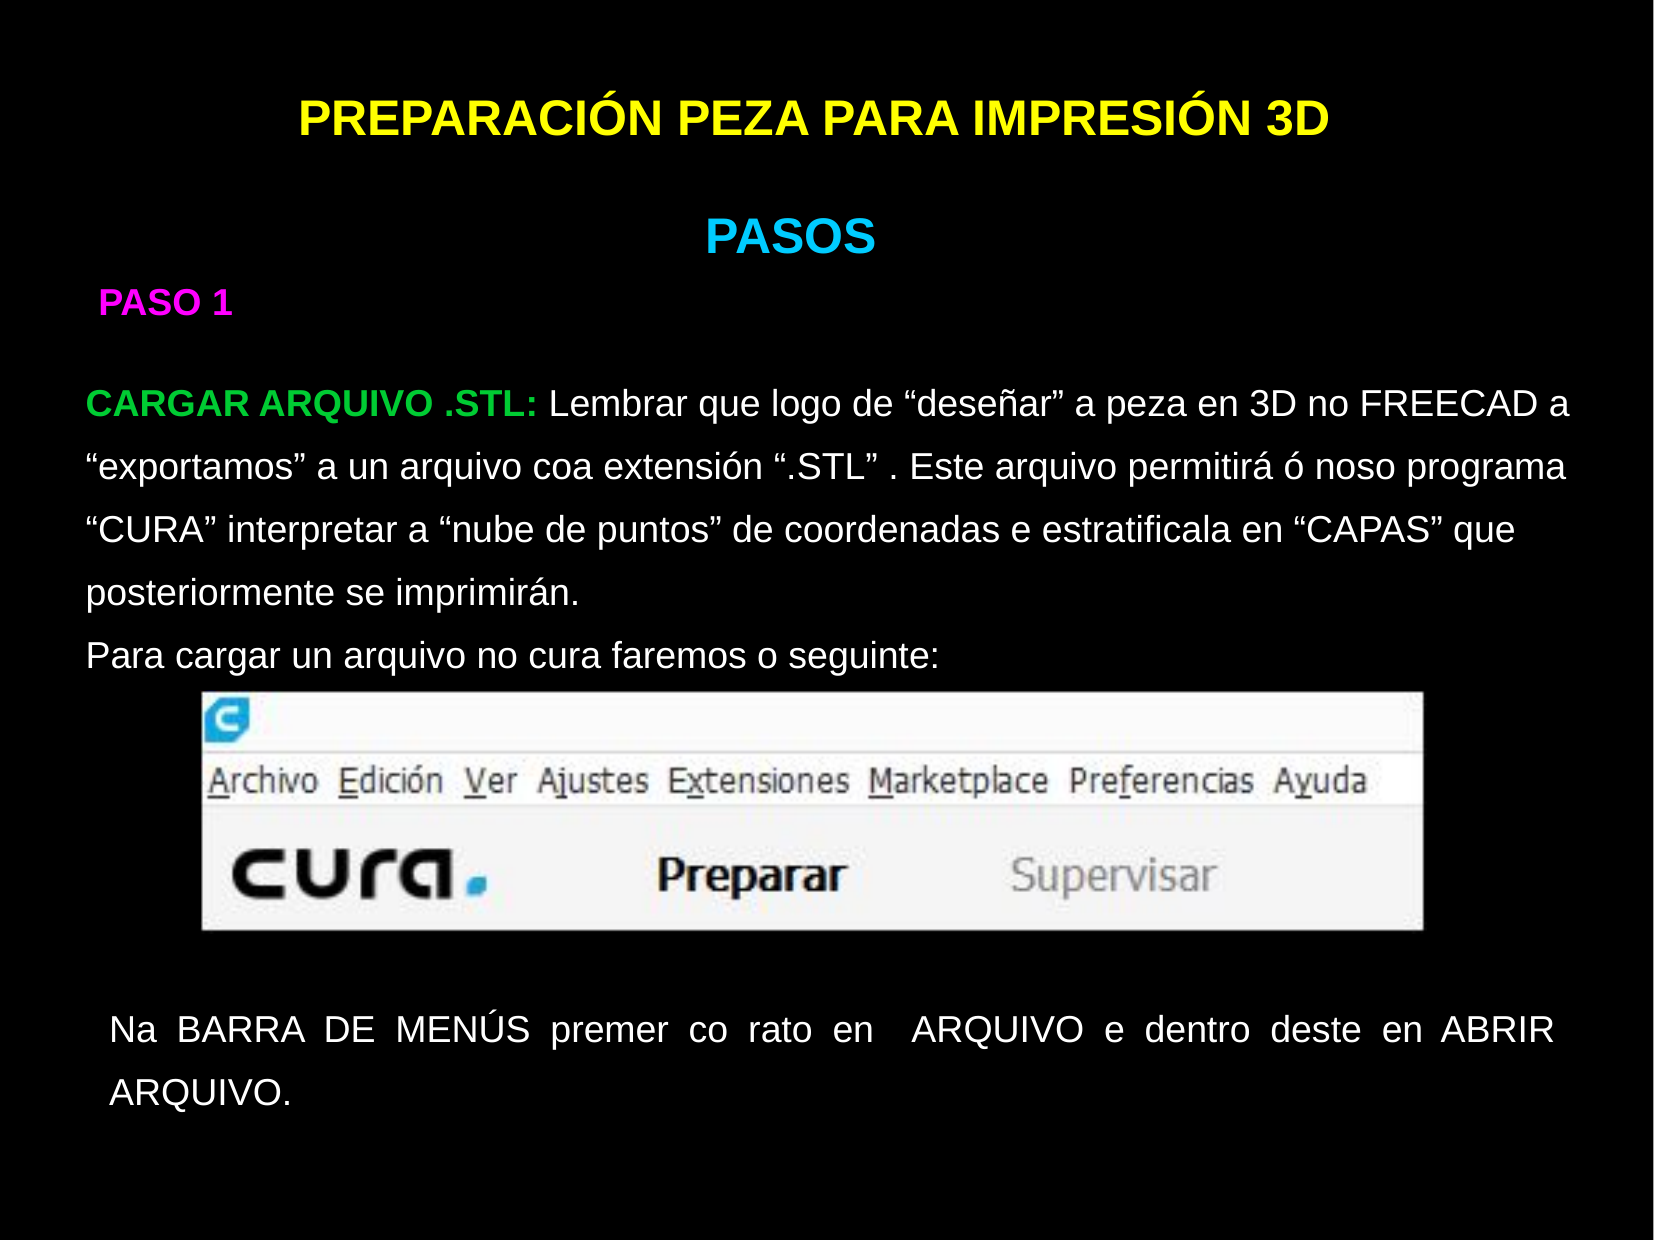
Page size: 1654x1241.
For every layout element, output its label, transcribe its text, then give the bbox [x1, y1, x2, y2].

text_box Na BARRA DE MENÚS premer co rato en ARQUIVO e dentro deste en ABRIR ARQUIVO. [94, 980, 1571, 1101]
text_box CARGAR ARQUIVO .STL: Lembrar que logo de “deseñar” a peza en 3D no FREECAD a “exportamos” a un arquivo coa extensión “.STL” . Este arquivo permitirá ó noso programa “CURA” interpretar a “nube de puntos” de coordenadas e estratificala en “CAPAS” que posteriormente se imprimirán. Para cargar un arquivo no cura faremos o seguinte: [70, 354, 1607, 663]
text_box PASO 1 [83, 273, 249, 331]
text_box PREPARACIÓN PEZA PARA IMPRESIÓN 3D [283, 82, 1346, 154]
text_box PASOS [129, 200, 1453, 272]
picture [200, 690, 1427, 934]
